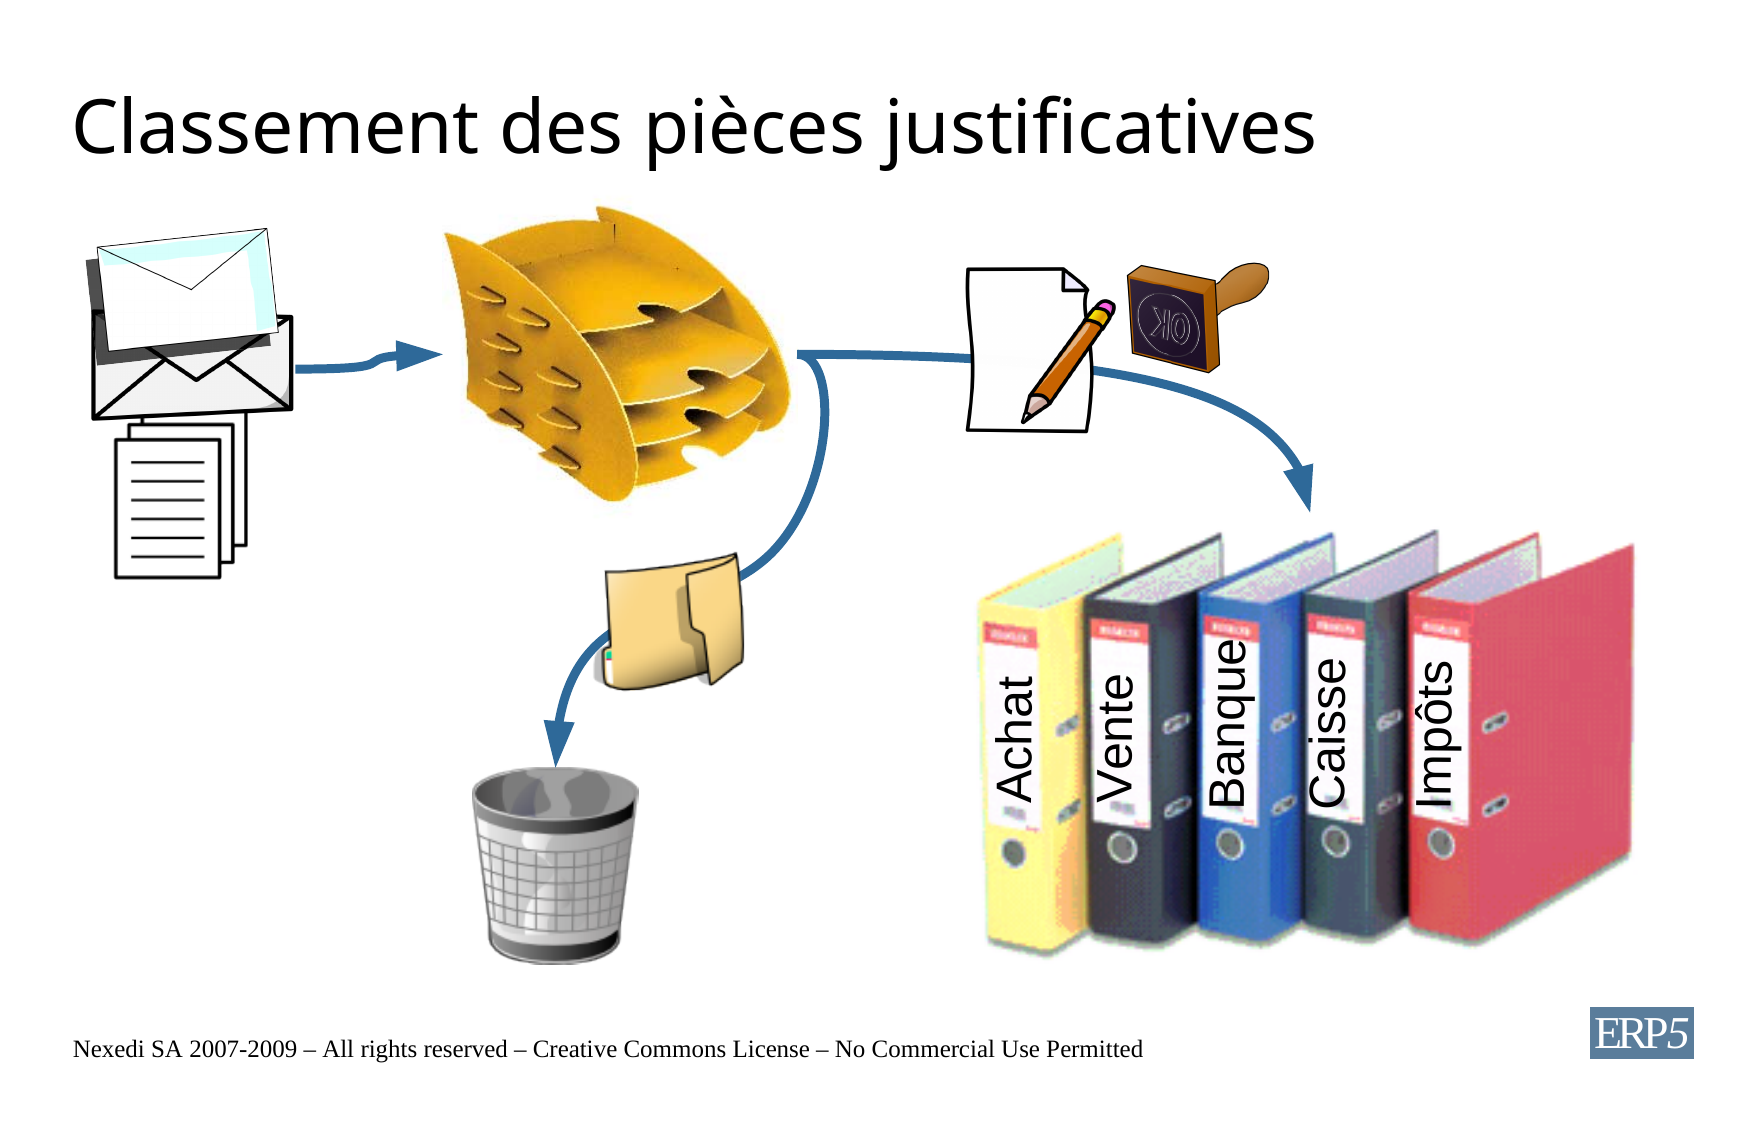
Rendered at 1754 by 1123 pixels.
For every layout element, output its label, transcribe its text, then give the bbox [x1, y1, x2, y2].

picture [944, 236, 1270, 443]
picture [56, 194, 325, 609]
text_box Achat [985, 632, 1044, 805]
text_box Banque [1198, 590, 1257, 811]
picture [590, 542, 758, 709]
picture [921, 512, 1700, 999]
title Classement des pièces justificatives [71, 63, 1707, 187]
text_box Caisse [1298, 590, 1357, 811]
text_box Vente [1086, 632, 1144, 805]
picture [442, 177, 798, 532]
picture [472, 767, 639, 965]
text_box Impôts [1405, 590, 1463, 811]
